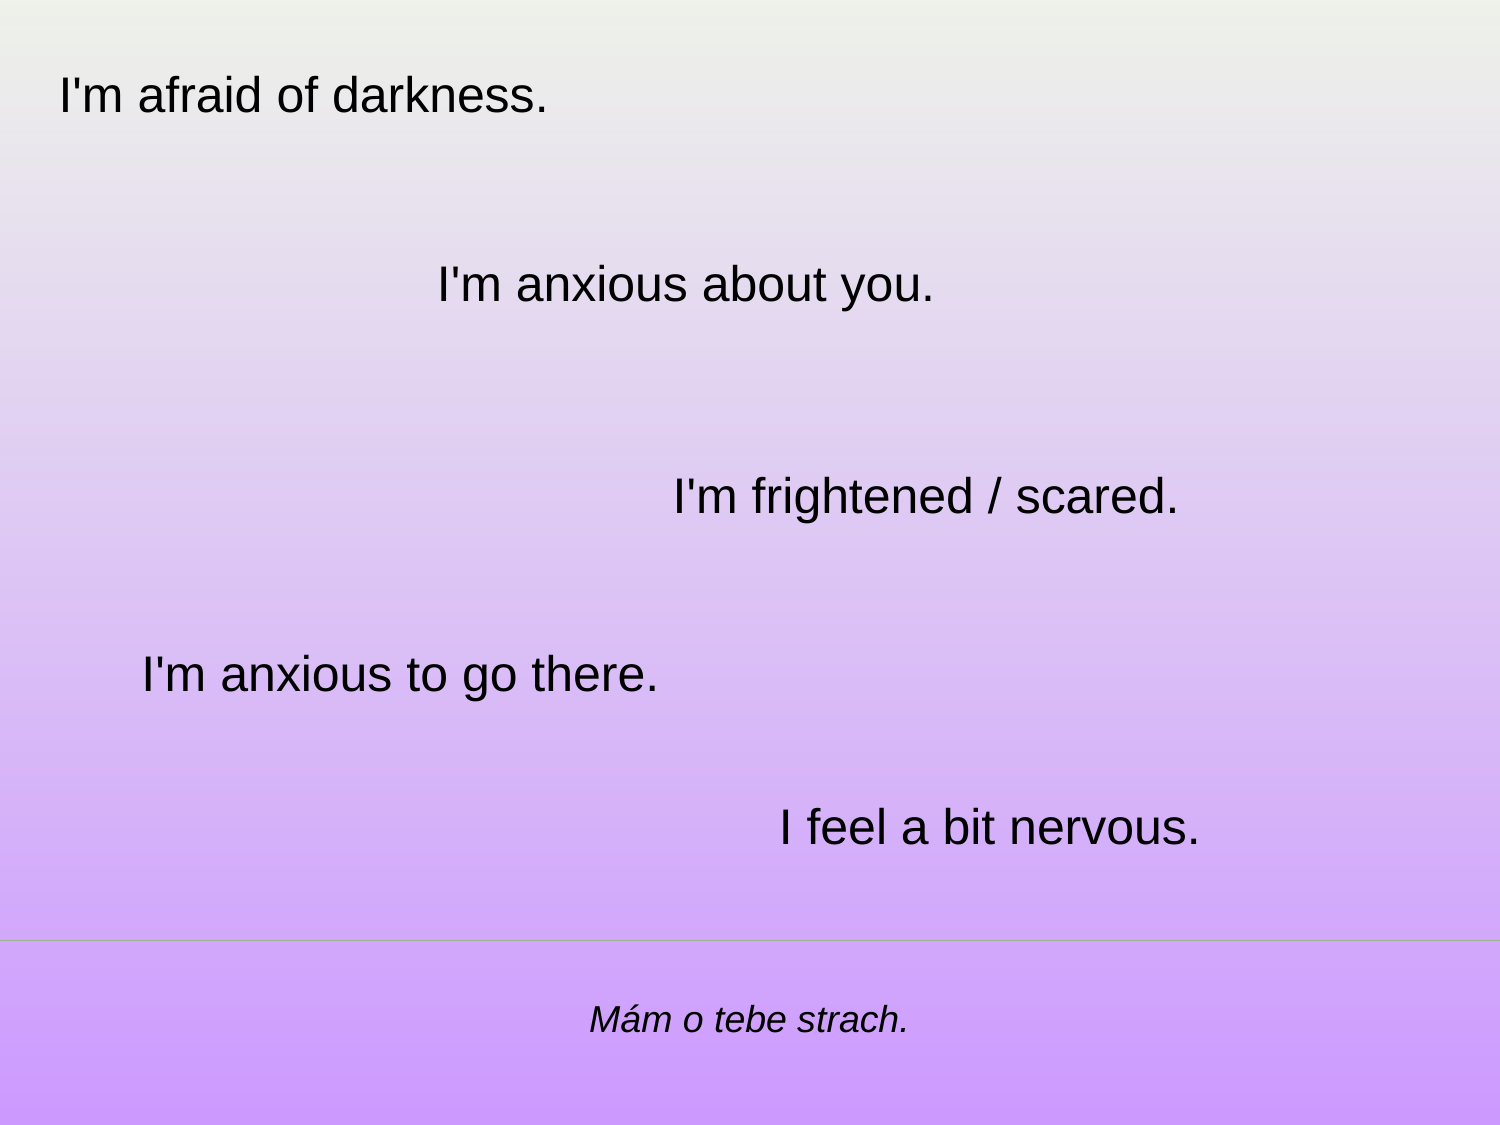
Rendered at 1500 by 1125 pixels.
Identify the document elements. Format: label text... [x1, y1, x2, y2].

text_box I feel a bit nervous. [763, 786, 1217, 863]
text_box I'm afraid of darkness. [43, 54, 565, 131]
text_box I'm anxious to go there. [126, 633, 675, 709]
text_box I'm anxious about you. [422, 243, 951, 319]
text_box I'm frightened / scared. [657, 456, 1196, 532]
text_box Mám o tebe strach. [574, 987, 925, 1049]
